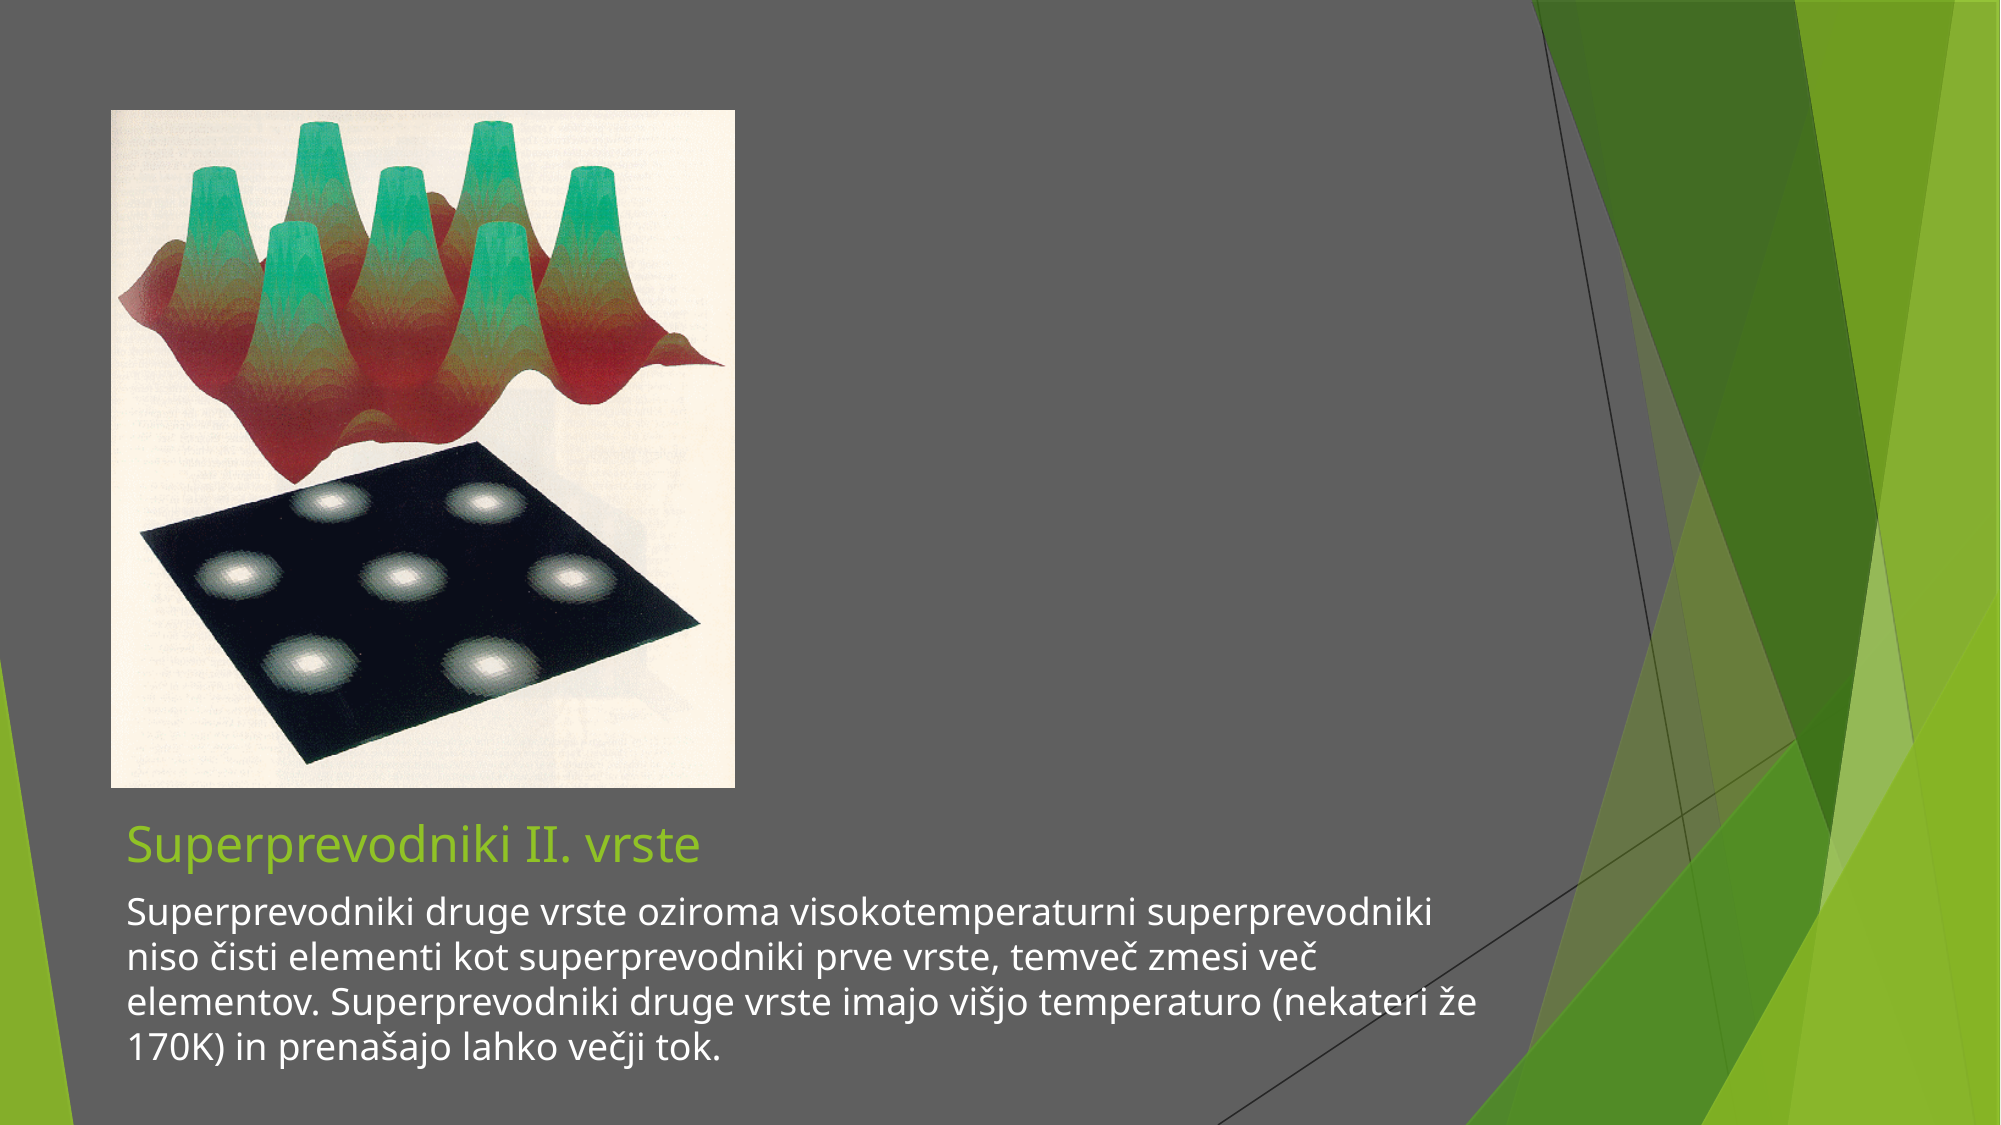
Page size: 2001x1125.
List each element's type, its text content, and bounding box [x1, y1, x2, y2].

list Superprevodniki druge vrste oziroma visokotemperaturni superprevodniki niso čisti elementi kot superprevodniki prve vrste, temveč zmesi več elementov. Superprevodniki druge vrste imajo višjo temperaturo (nekateri že 170K) in prenašajo lahko večji tok. [111, 880, 1522, 1100]
picture [111, 110, 735, 788]
title Superprevodniki II. vrste [111, 787, 1522, 880]
